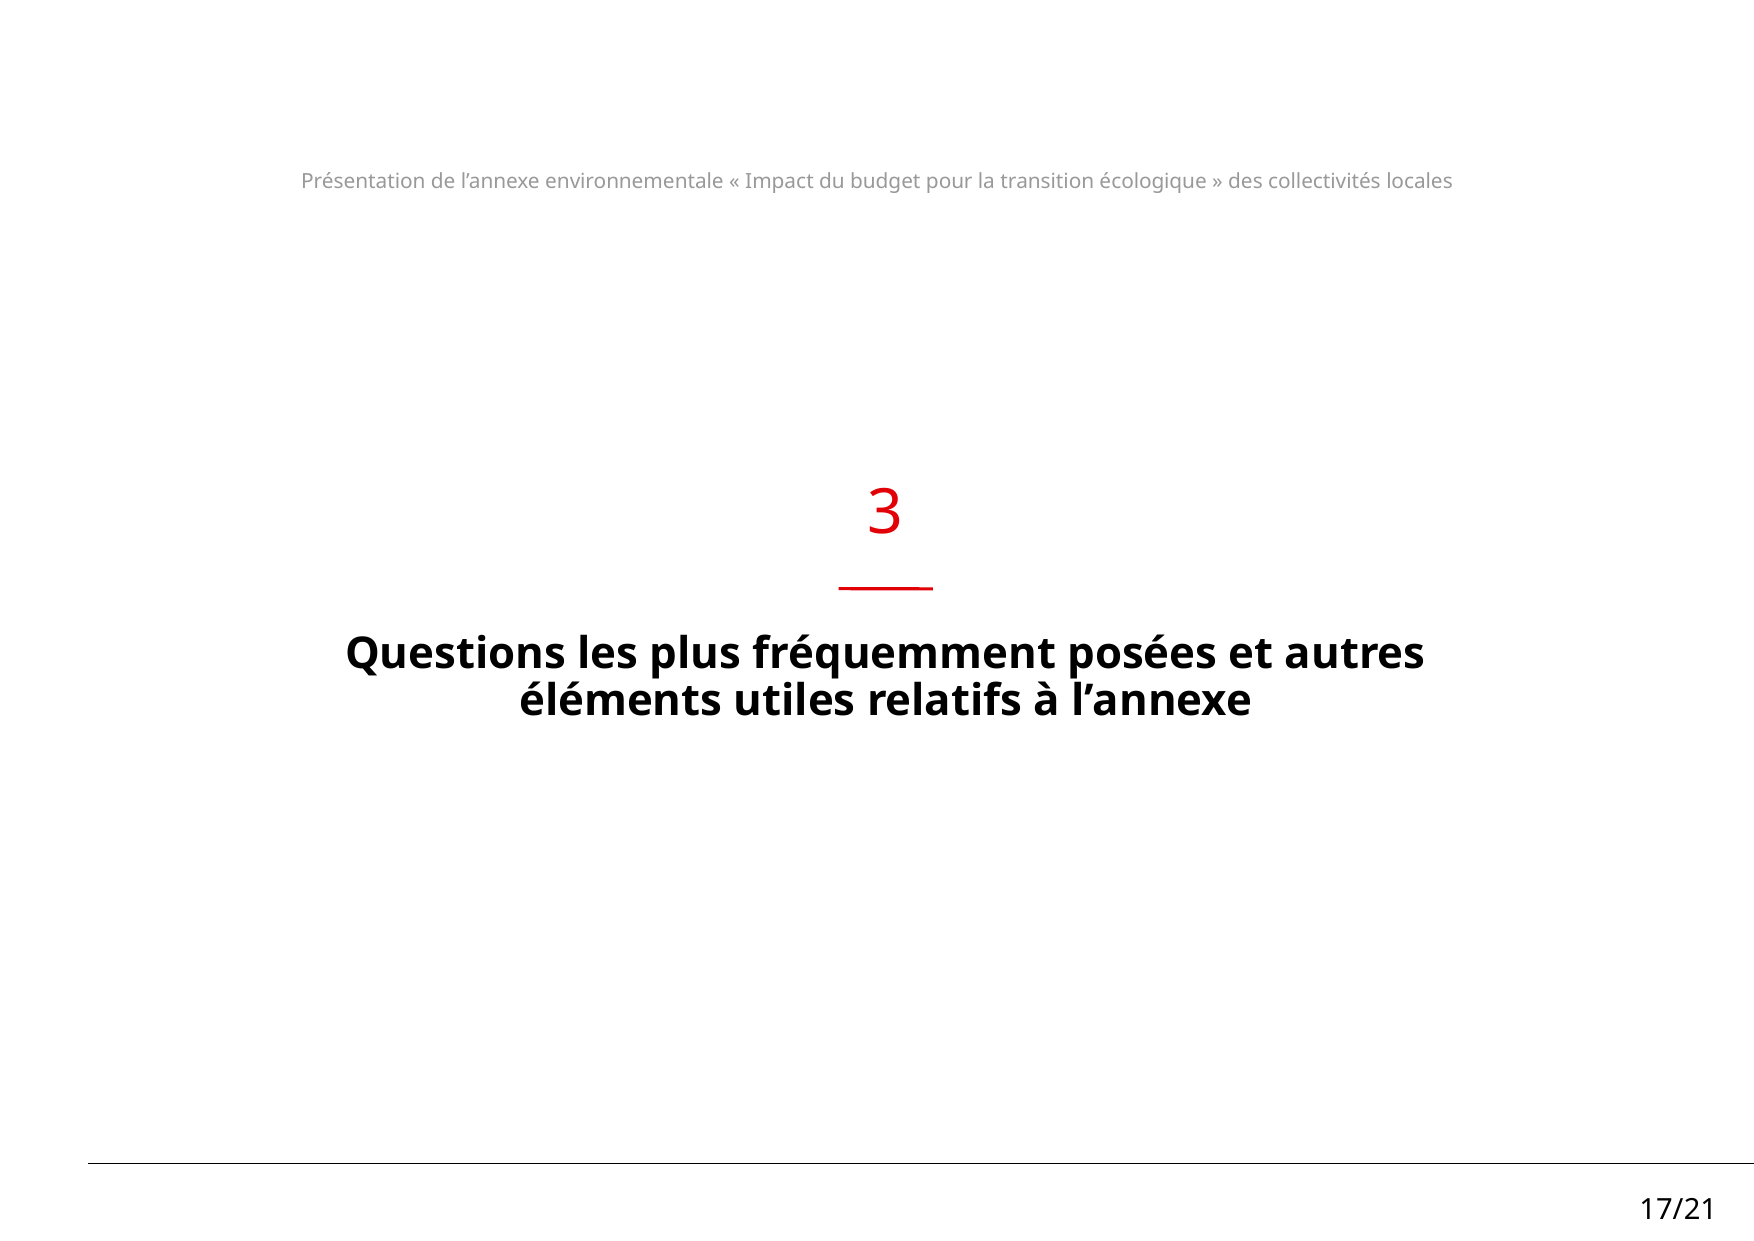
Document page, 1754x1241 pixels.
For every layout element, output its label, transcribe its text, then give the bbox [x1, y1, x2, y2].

text_box <numéro>/21 [1515, 1181, 1732, 1237]
text_box 3 [844, 455, 928, 561]
text_box Questions les plus fréquemment posées et autres éléments utiles relatifs à l’annexe [258, 615, 1513, 740]
text_box Présentation de l’annexe environnementale « Impact du budget pour la transition écologique » des collectivités locales [261, 147, 1493, 208]
